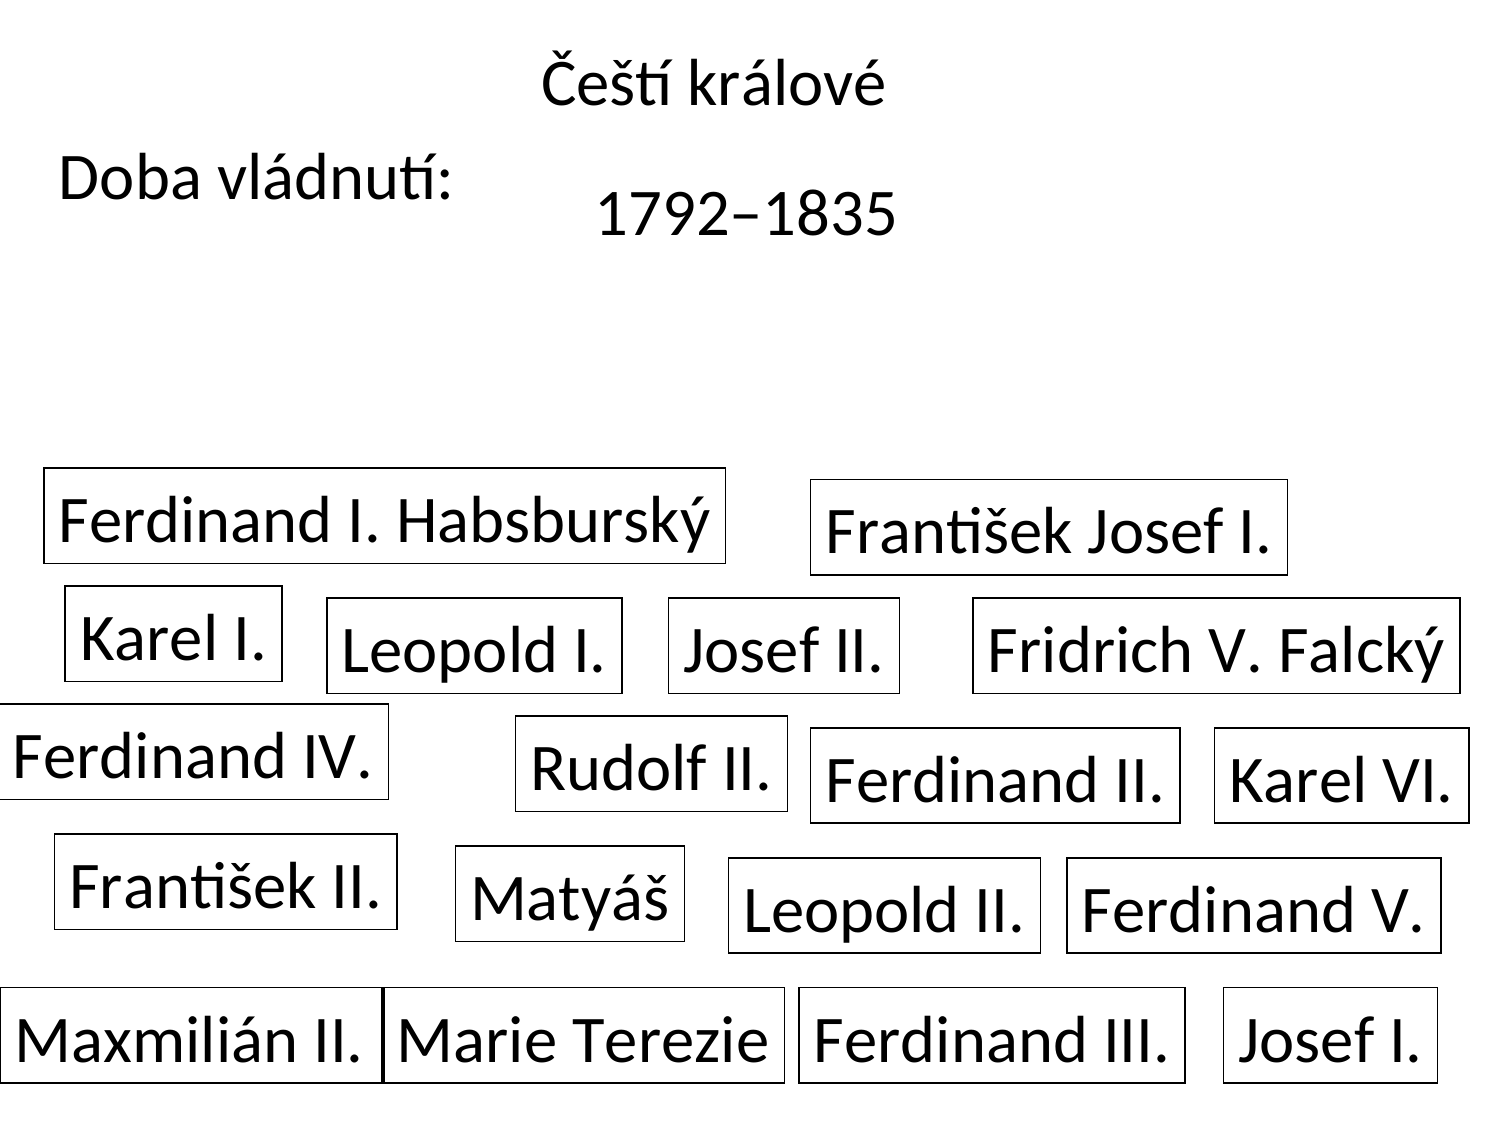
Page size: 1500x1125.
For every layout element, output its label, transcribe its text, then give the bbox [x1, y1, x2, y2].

text_box Ferdinand III. [798, 987, 1186, 1084]
text_box Čeští králové [526, 30, 903, 127]
text_box Leopold II. [728, 857, 1041, 954]
text_box Ferdinand II. [810, 727, 1181, 824]
text_box Maxmilián II. [0, 987, 382, 1084]
text_box František Josef I. [810, 479, 1288, 576]
text_box Karel I. [65, 586, 282, 682]
text_box Josef I. [1223, 987, 1438, 1084]
text_box František II. [54, 834, 398, 930]
text_box Josef II. [668, 597, 900, 694]
text_box Leopold I. [326, 597, 622, 694]
text_box Matyáš [455, 846, 685, 942]
text_box Fridrich V. Falcký [973, 597, 1461, 694]
text_box 1792–1835 [549, 160, 913, 257]
text_box Marie Terezie [382, 987, 785, 1084]
text_box Karel VI. [1214, 727, 1469, 824]
text_box Ferdinand IV. [0, 704, 389, 800]
text_box Ferdinand I. Habsburský [43, 467, 726, 564]
text_box Ferdinand V. [1067, 857, 1441, 954]
text_box Rudolf II. [515, 716, 788, 812]
text_box Doba vládnutí: [44, 125, 470, 221]
